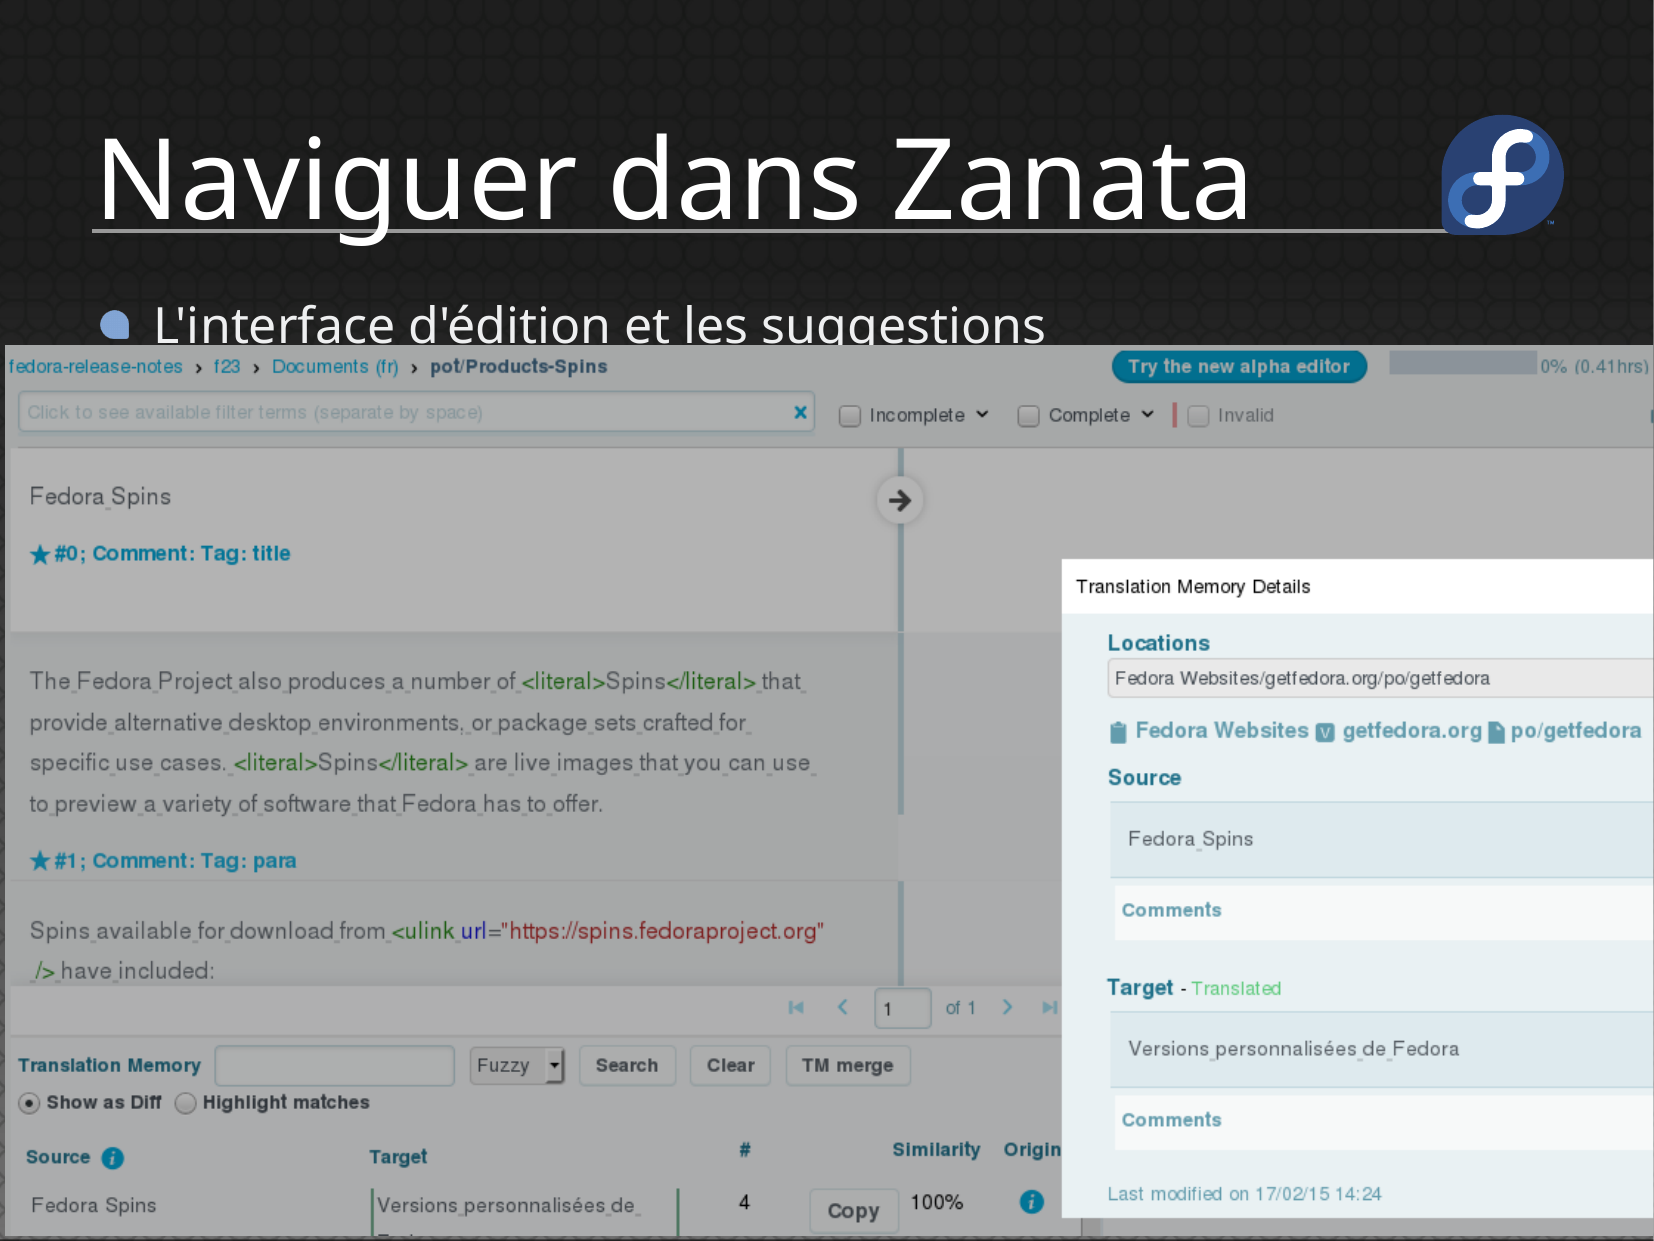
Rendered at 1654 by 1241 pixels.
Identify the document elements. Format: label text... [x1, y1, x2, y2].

title Naviguer dans Zanata [94, 100, 1426, 251]
list L'interface d'édition et les suggestions [82, 290, 1571, 345]
picture [0, 0, 1654, 1241]
